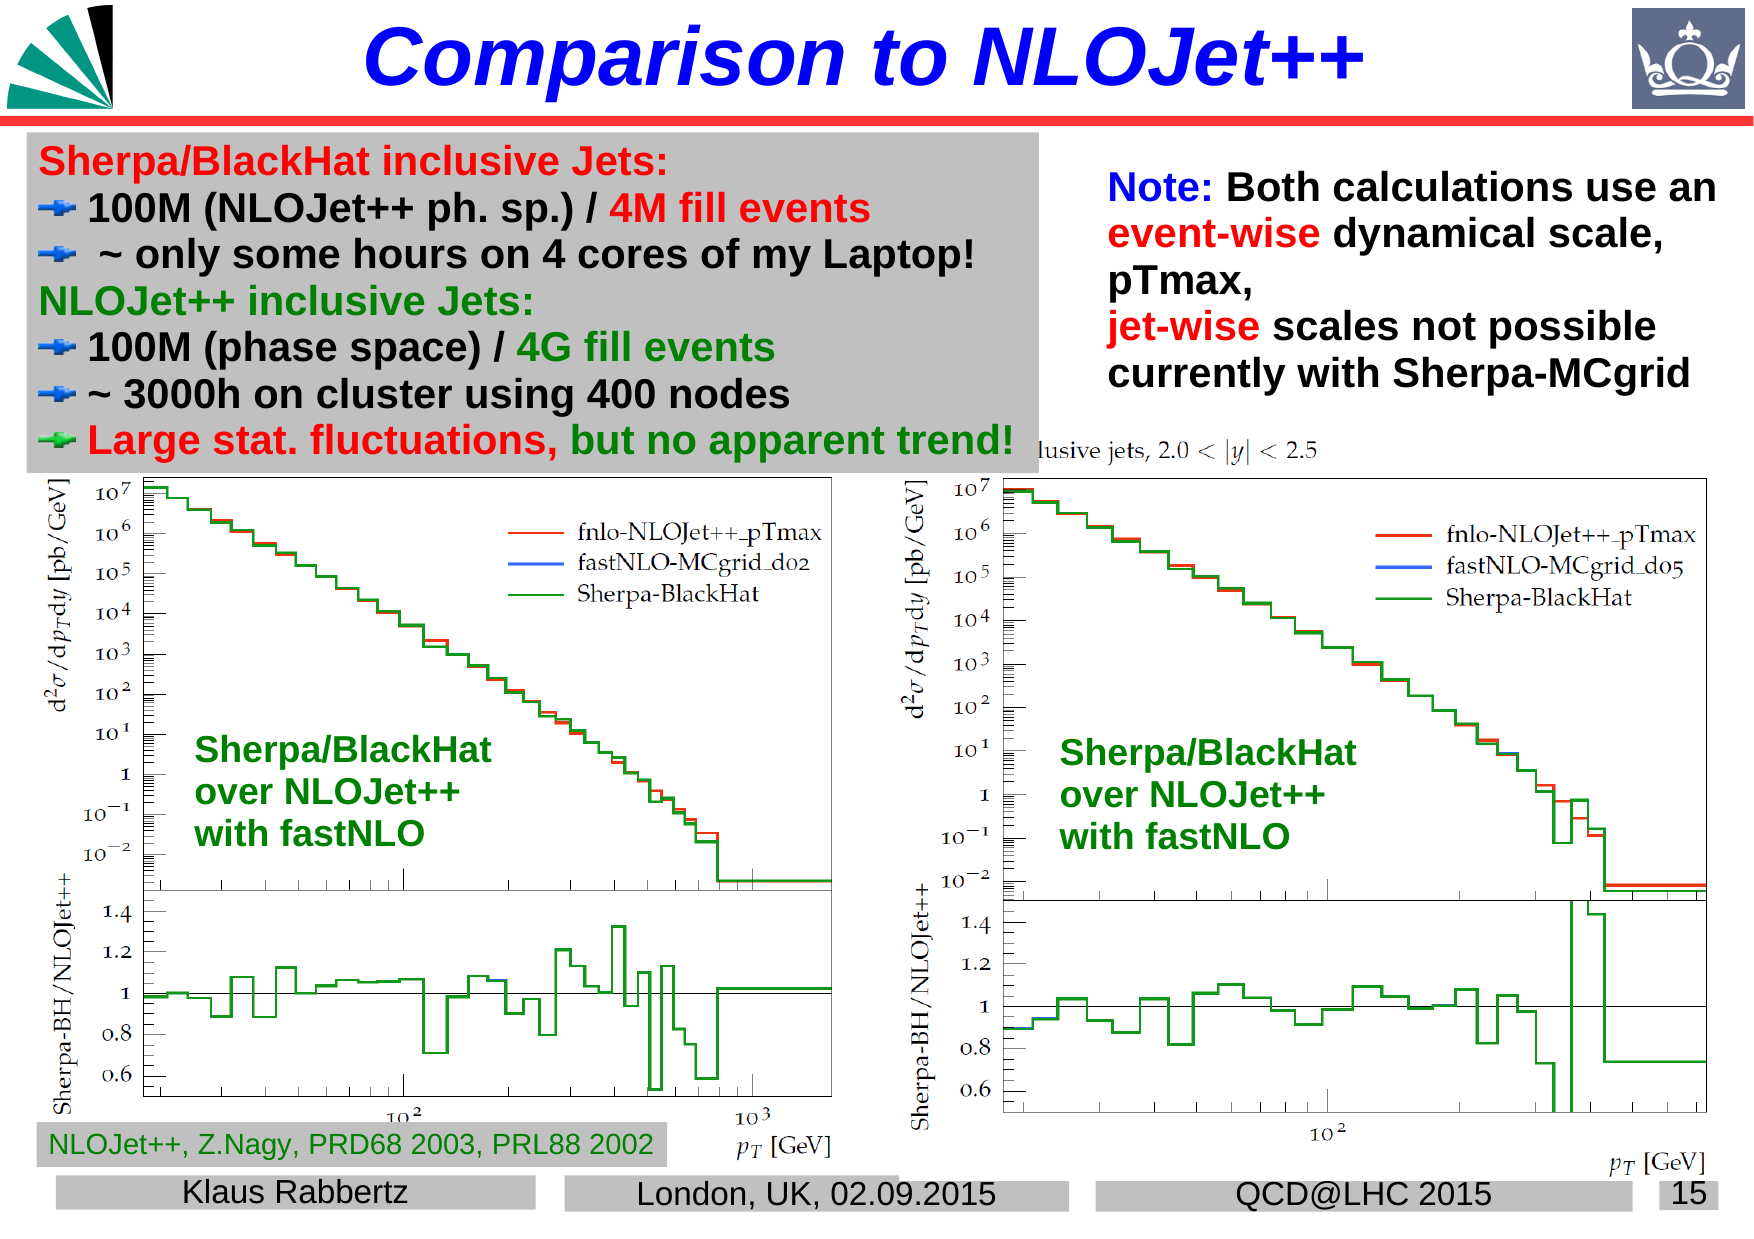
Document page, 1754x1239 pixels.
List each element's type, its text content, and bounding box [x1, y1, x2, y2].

text_box Note: Both calculations use an event-wise dynamical scale, pTmax, jet-wise scales not possible currently with Sherpa-MCgrid [1095, 157, 1730, 405]
text_box Sherpa/BlackHat over NLOJet++ with fastNLO [182, 722, 504, 861]
text_box Sherpa/BlackHat over NLOJet++ with fastNLO [1047, 725, 1369, 864]
text_box Sherpa/BlackHat inclusive Jets: 100M (NLOJet++ ph. sp.) / 4M fill events ~ only some hours on 4 cores of my Laptop! NLOJet++ inclusive Jets: 100M (phase space) / 4G fill events ~ 3000h on cluster using 400 nodes Large stat. fluctuations, but no apparent trend! [26, 132, 1039, 474]
picture [42, 474, 857, 1164]
picture [7, 5, 113, 110]
text_box NLOJet++, Z.Nagy, PRD68 2003, PRL88 2002 [36, 1122, 666, 1167]
title Comparison to NLOJet++ [123, 0, 1606, 114]
picture [899, 429, 1732, 1181]
picture [1632, 8, 1745, 109]
